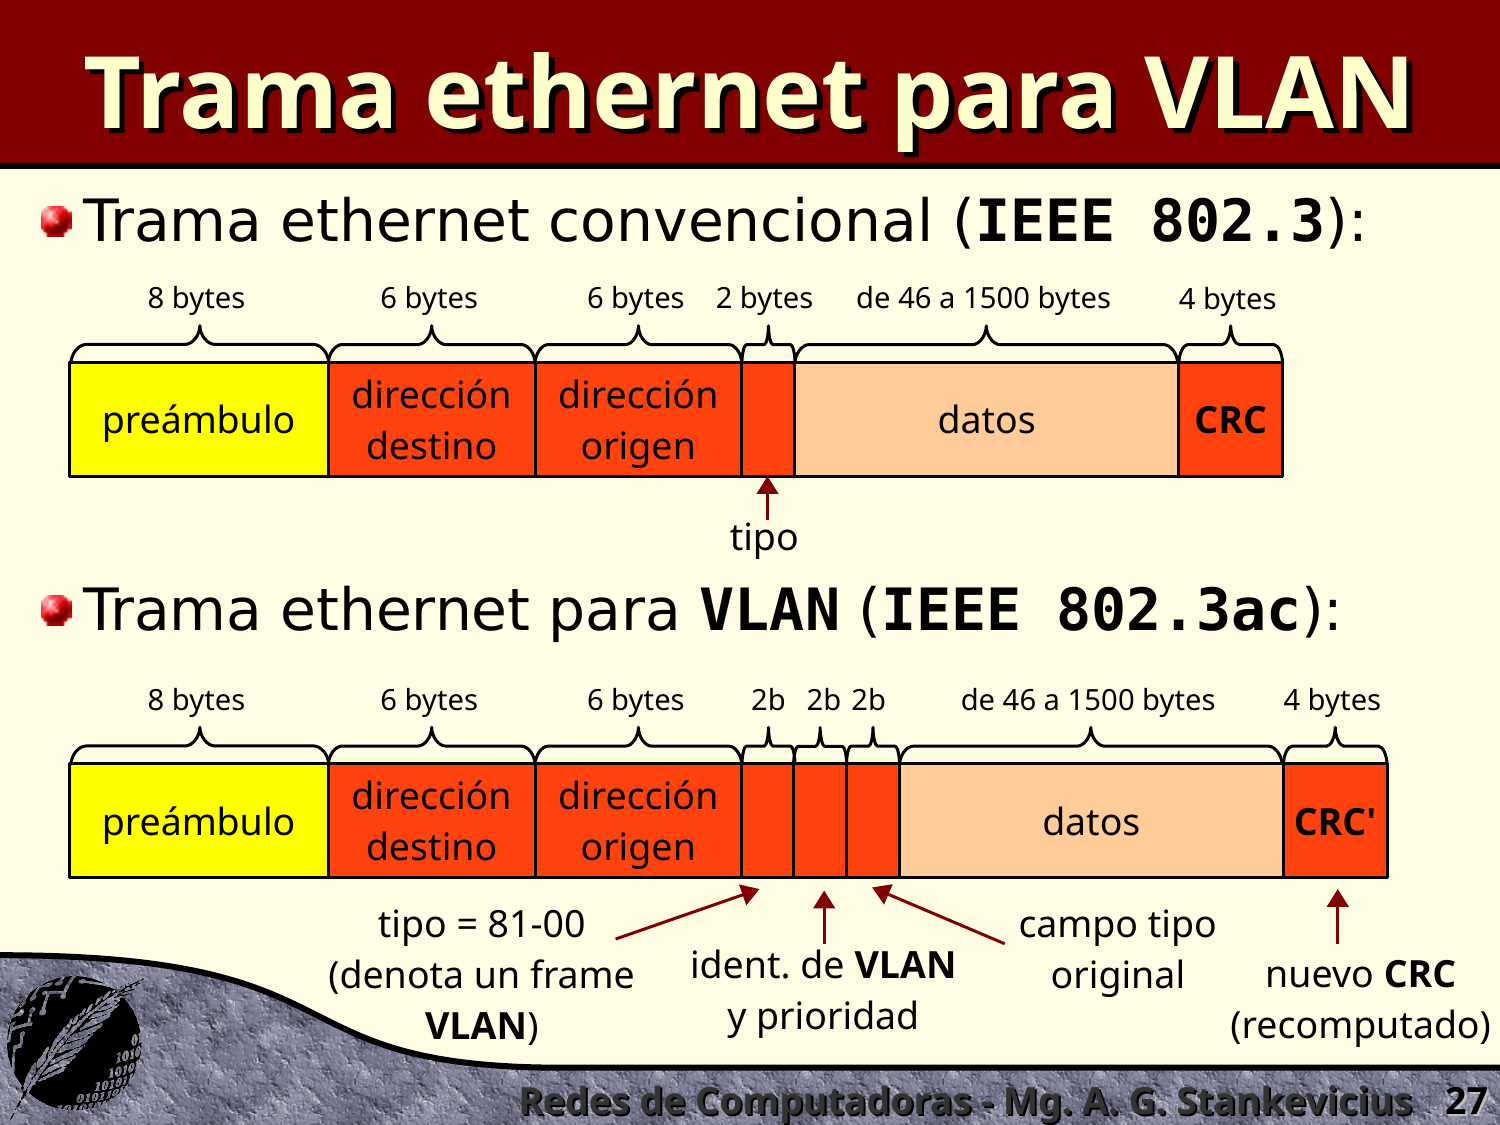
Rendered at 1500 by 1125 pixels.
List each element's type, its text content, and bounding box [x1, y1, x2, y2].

text_box preámbulo [69, 763, 329, 878]
text_box datos [795, 362, 1178, 477]
list Trama ethernet convencional (IEEE 802.3): Trama ethernet para VLAN (IEEE 802.3ac): [26, 187, 1500, 916]
text_box preámbulo [69, 362, 329, 477]
text_box [741, 763, 900, 878]
text_box 8 bytes [132, 270, 266, 326]
text_box 2 bytes [701, 270, 834, 327]
text_box CRC' [1283, 763, 1388, 878]
text_box 2b [791, 671, 857, 728]
text_box dirección destino [329, 763, 535, 878]
text_box [741, 362, 795, 477]
text_box 4 bytes [1268, 671, 1402, 728]
text_box tipo = 81-00 (denota un frame VLAN) [313, 890, 644, 1063]
title Trama ethernet para VLAN [15, 5, 1485, 160]
text_box 6 bytes [572, 671, 706, 728]
picture [0, 959, 1500, 1125]
text_box 6 bytes [365, 671, 499, 728]
text_box ident. de VLAN y prioridad [675, 931, 974, 1052]
text_box 2b [857, 671, 902, 728]
picture [1047, 1100, 1054, 1110]
text_box tipo [715, 503, 813, 571]
text_box dirección origen [535, 763, 741, 878]
text_box 4 bytes [1164, 270, 1297, 327]
text_box de 46 a 1500 bytes [841, 270, 1133, 327]
text_box 8 bytes [132, 671, 266, 728]
text_box dirección origen [535, 362, 741, 477]
text_box nuevo CRC (recomputado) [1215, 940, 1498, 1060]
text_box 2b [736, 671, 791, 728]
text_box de 46 a 1500 bytes [946, 671, 1238, 728]
picture [790, 1100, 795, 1110]
text_box CRC [1178, 362, 1283, 477]
text_box datos [900, 763, 1283, 878]
text_box dirección destino [329, 362, 535, 477]
text_box 6 bytes [365, 270, 499, 327]
text_box 6 bytes [572, 270, 701, 327]
text_box campo tipo original [1003, 890, 1221, 1011]
